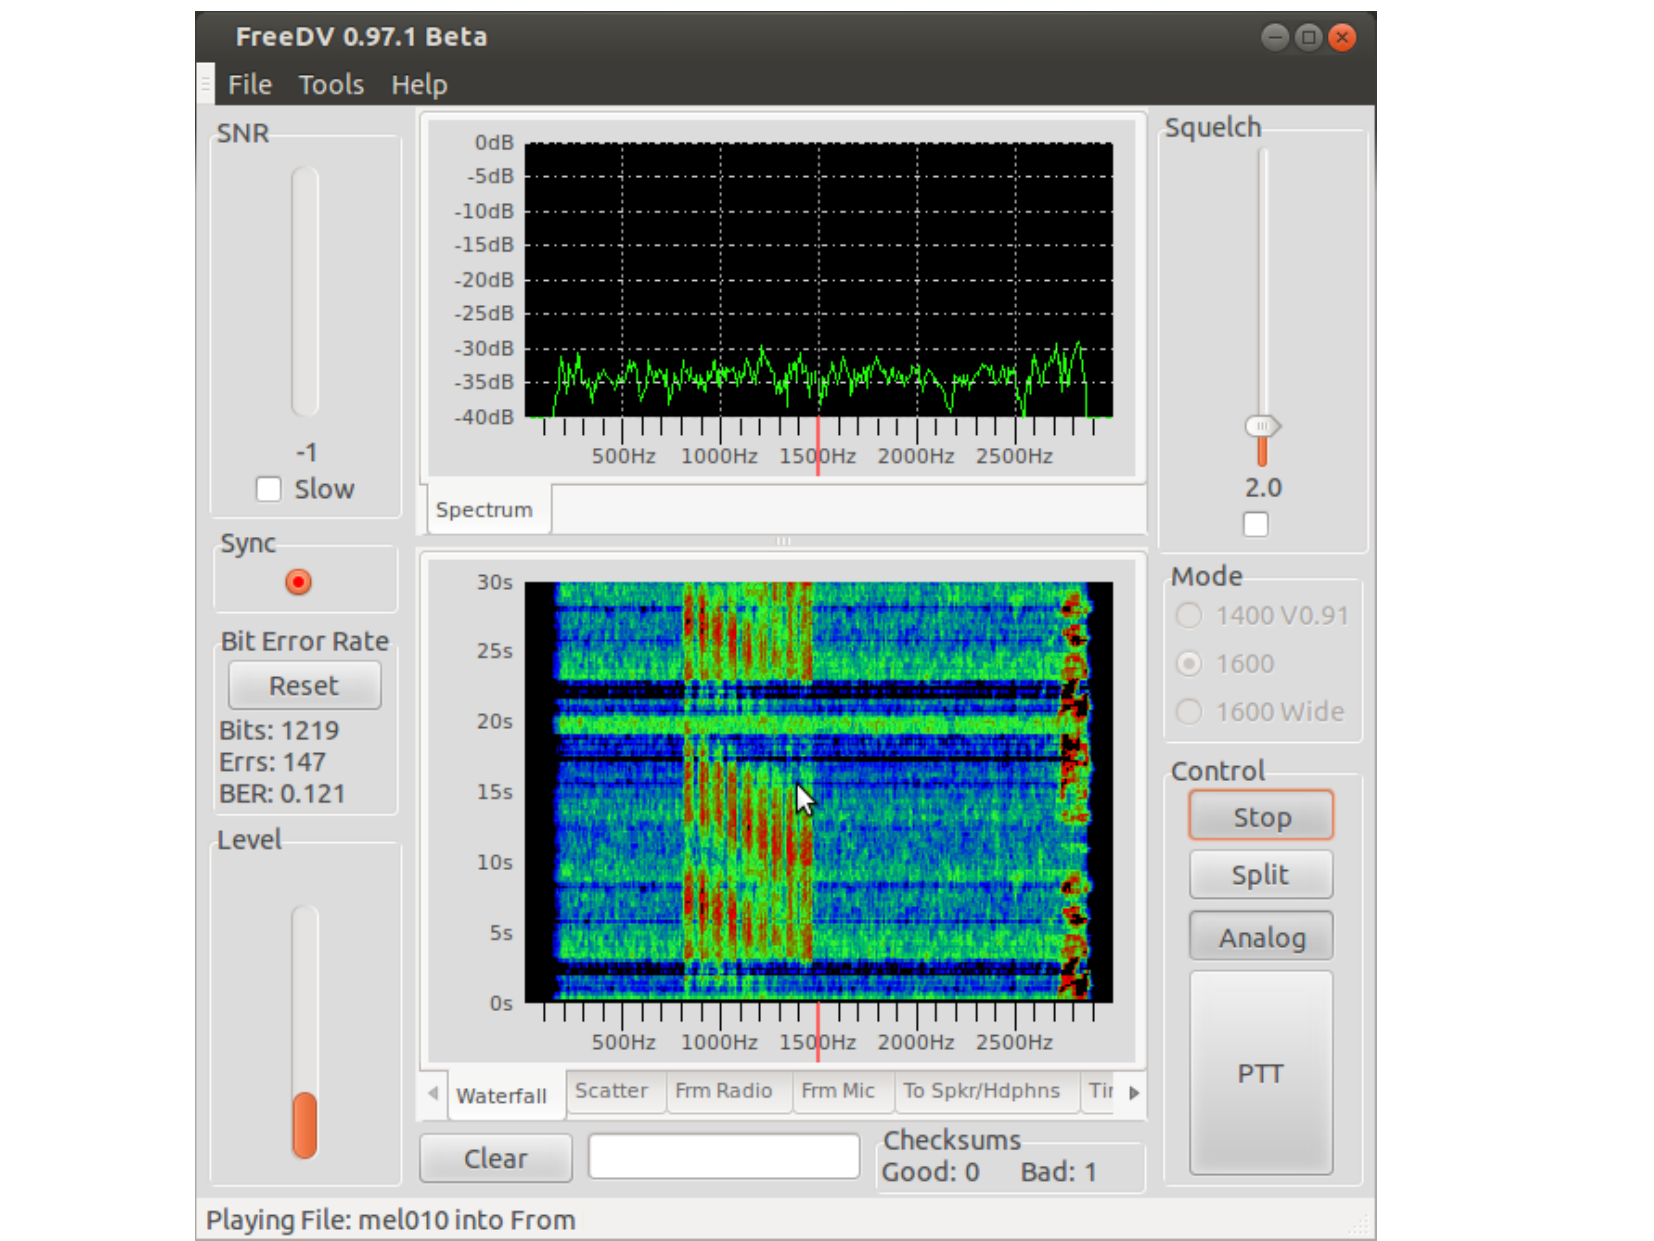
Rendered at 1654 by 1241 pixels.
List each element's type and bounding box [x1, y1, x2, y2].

picture [195, 11, 1377, 1241]
